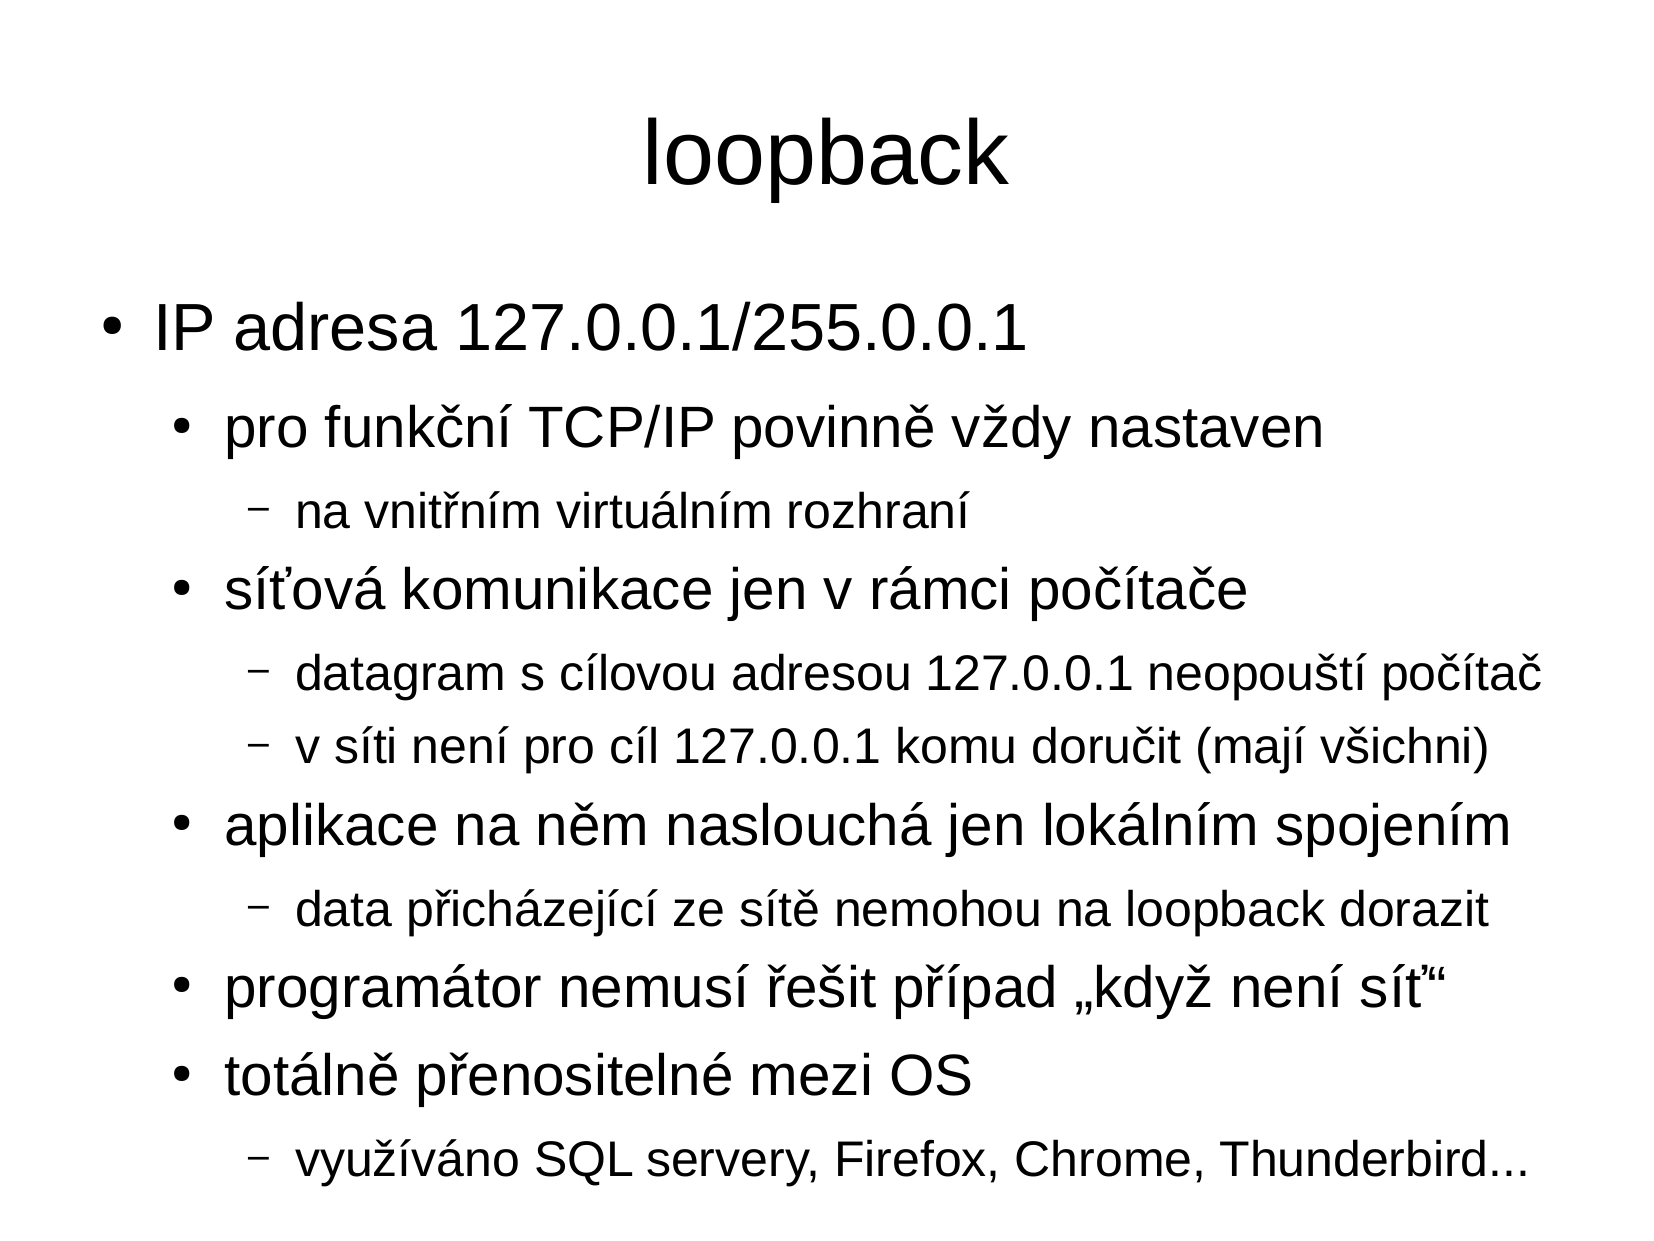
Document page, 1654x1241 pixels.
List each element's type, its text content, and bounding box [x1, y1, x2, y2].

list IP adresa 127.0.0.1/255.0.0.1 pro funkční TCP/IP povinně vždy nastaven na vnitřním virtuálním rozhraní síťová komunikace jen v rámci počítače datagram s cílovou adresou 127.0.0.1 neopouští počítač v síti není pro cíl 127.0.0.1 komu doručit (mají všichni) aplikace na něm naslouchá jen lokálním spojením data přicházející ze sítě nemohou na loopback dorazit programátor nemusí řešit případ „když není síť“ totálně přenositelné mezi OS využíváno SQL servery, Firefox, Chrome, Thunderbird... [82, 290, 1571, 1188]
title loopback [82, 49, 1571, 257]
